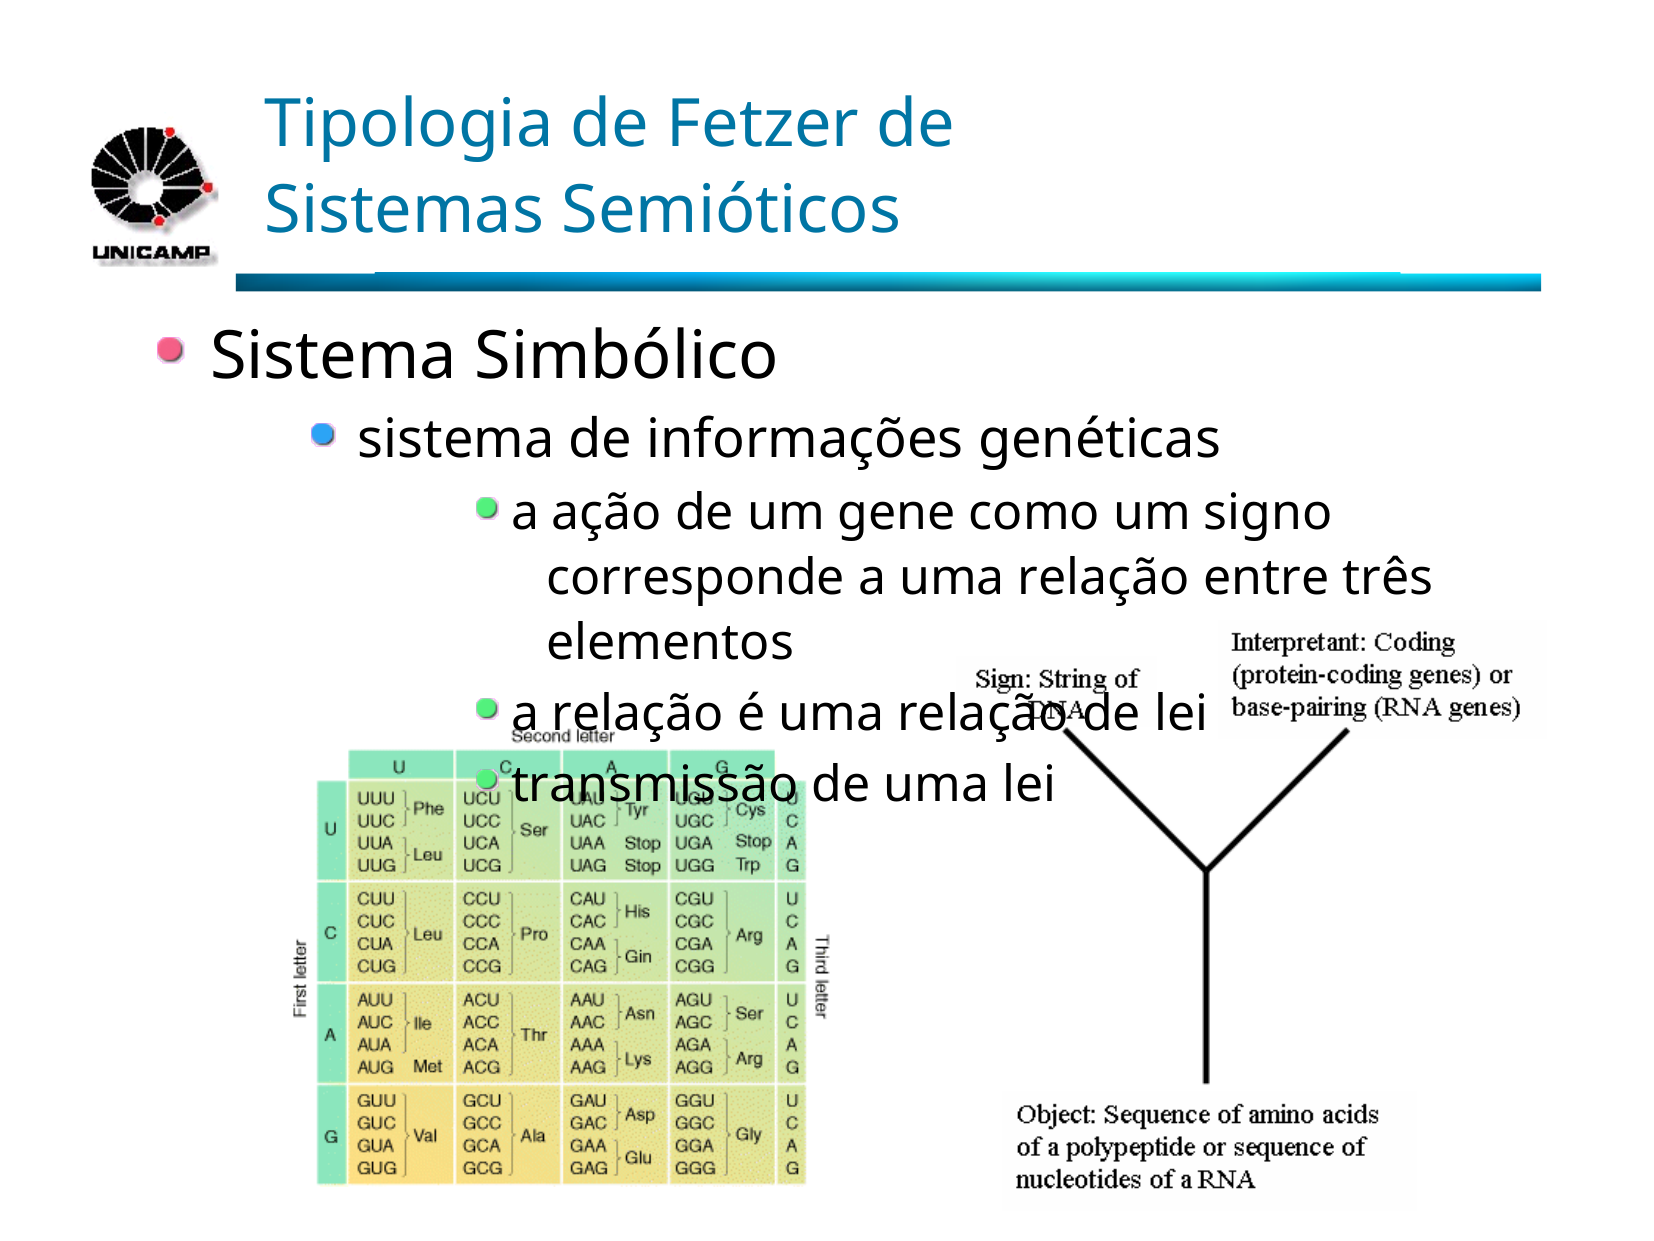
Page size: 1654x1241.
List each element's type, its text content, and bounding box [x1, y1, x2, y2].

picture [125, 272, 1654, 295]
picture [956, 620, 1548, 1212]
picture [289, 1182, 833, 1188]
title Tipologia de Fetzer de Sistemas Semióticos [264, 42, 1534, 250]
list Sistema Simbólico sistema de informações genéticas a ação de um gene como um signo corresponde a uma relação entre três elementos a relação é uma relação de lei transmissão de uma lei [121, 309, 1534, 1182]
